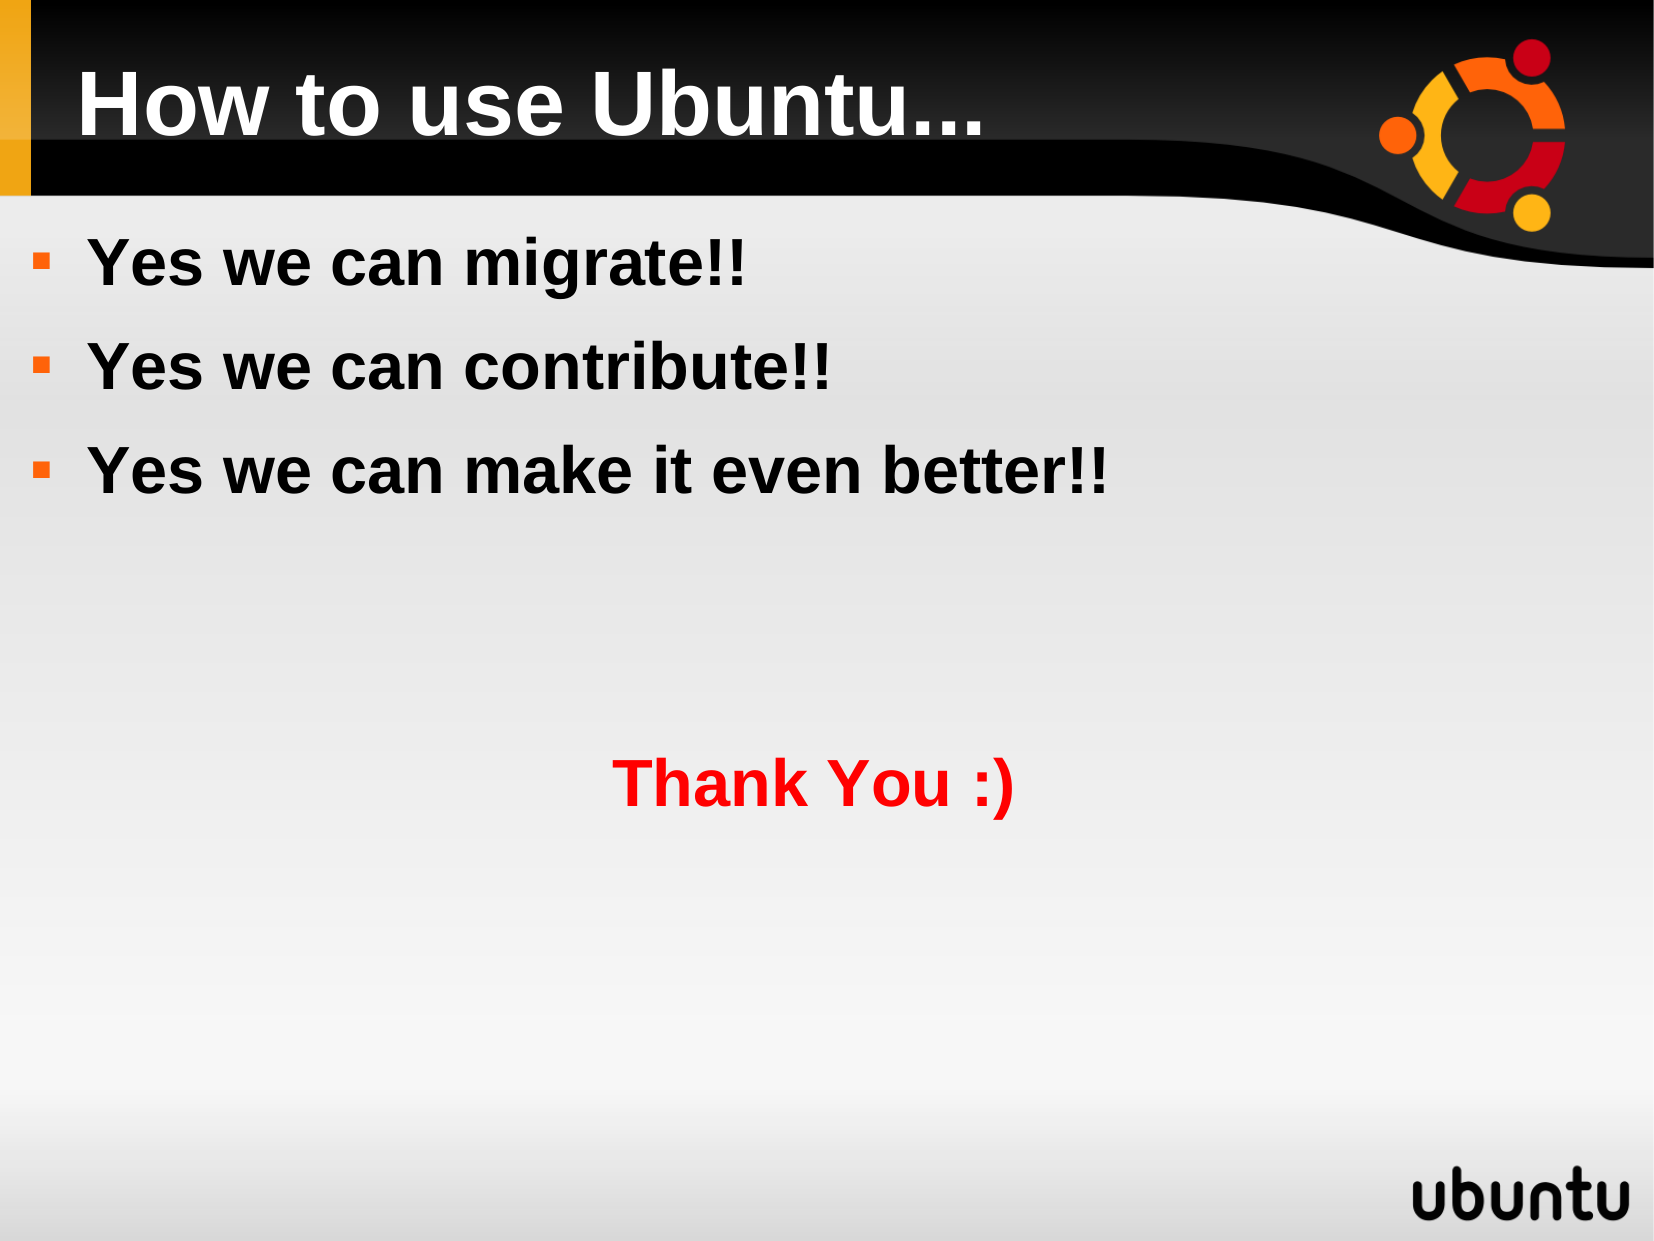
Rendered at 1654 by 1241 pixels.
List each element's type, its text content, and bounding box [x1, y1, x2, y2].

list Yes we can migrate!! Yes we can contribute!! Yes we can make it even better!! Thank You :) [15, 225, 1613, 1044]
title How to use Ubuntu... [76, 0, 1565, 208]
picture [0, 0, 1654, 1241]
